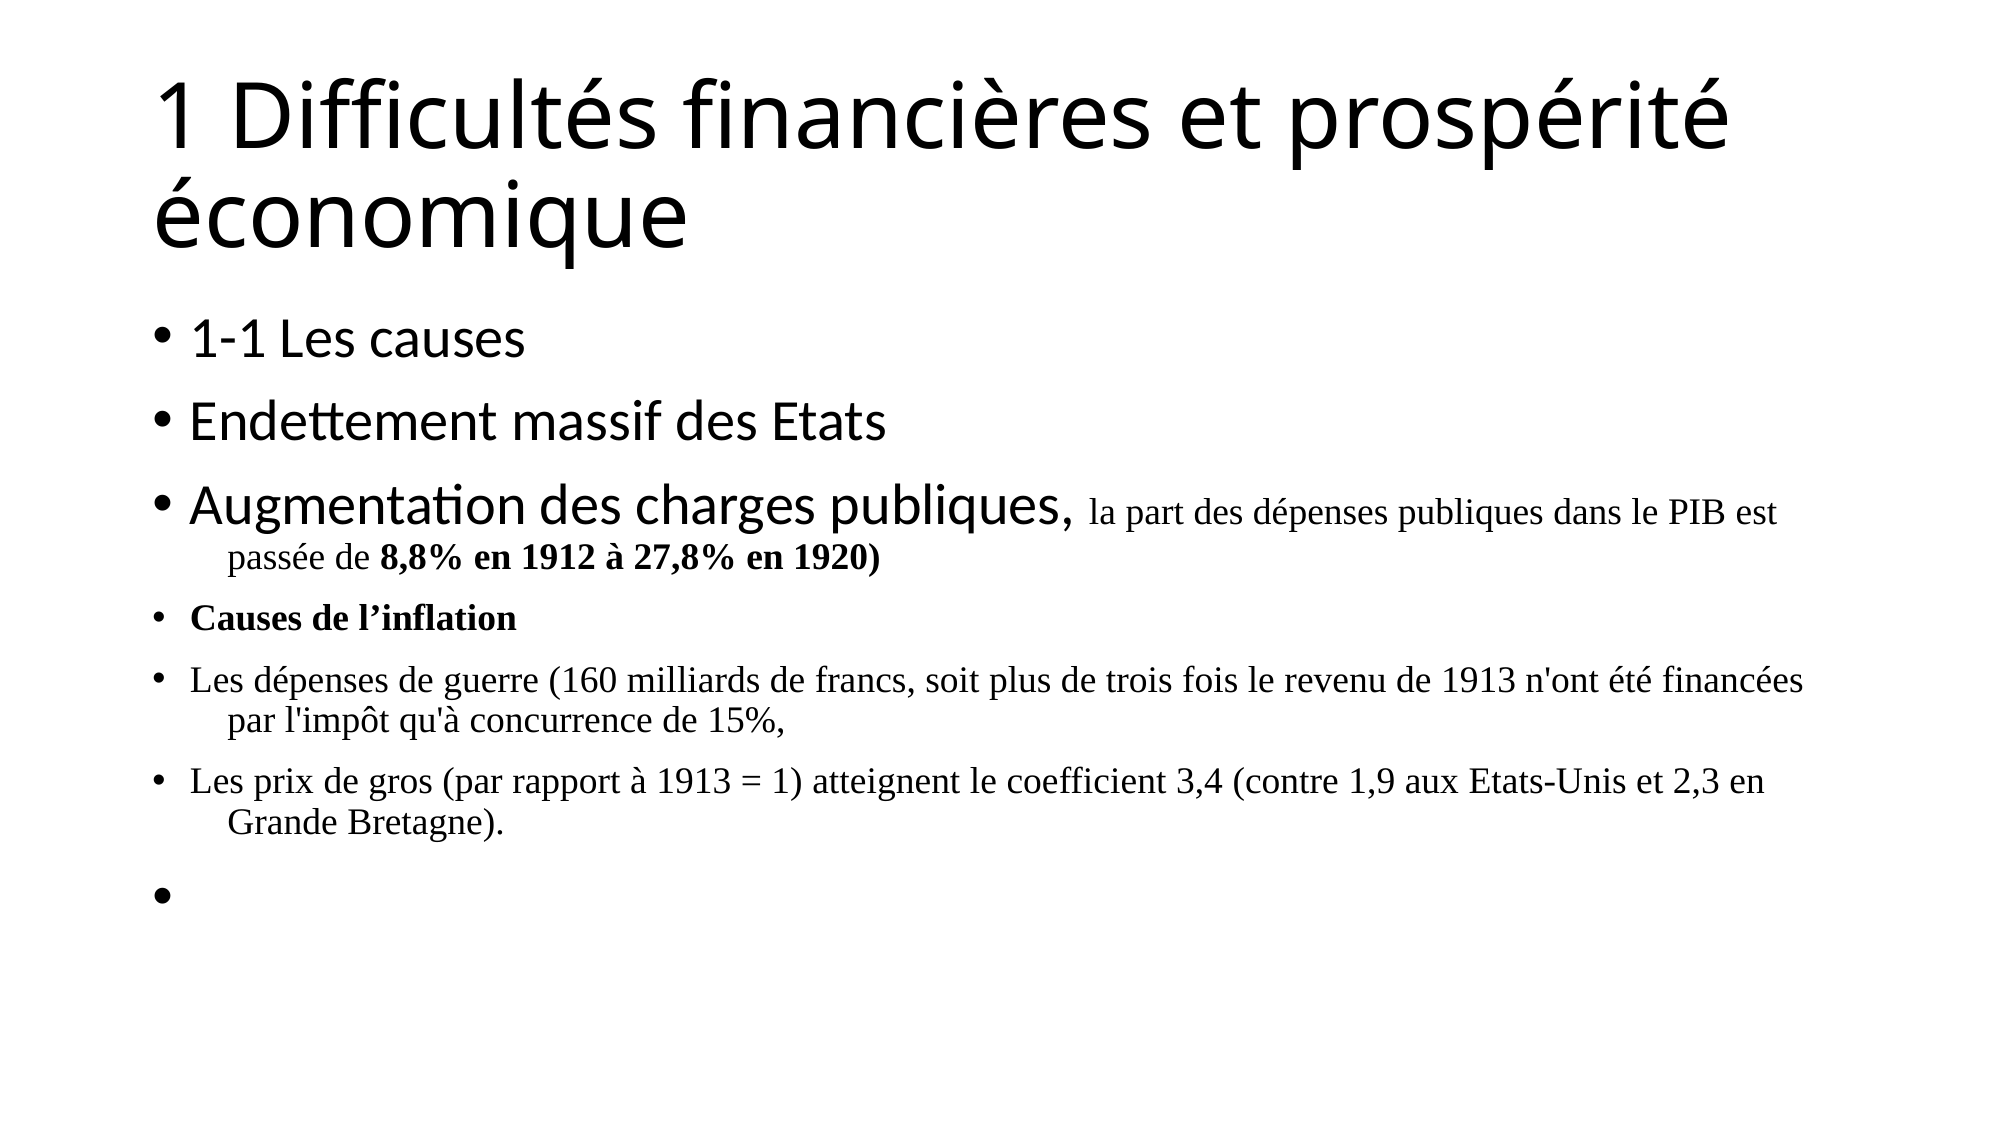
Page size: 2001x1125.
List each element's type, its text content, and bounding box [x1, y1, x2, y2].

title 1 Difficultés financières et prospérité économique [137, 59, 1863, 278]
list 1-1 Les causes Endettement massif des Etats Augmentation des charges publiques, la part des dépenses publiques dans le PIB est passée de 8,8% en 1912 à 27,8% en 1920) Causes de l’inflation Les dépenses de guerre (160 milliards de francs, soit plus de trois fois le revenu de 1913 n'ont été financées par l'impôt qu'à concurrence de 15%, Les prix de gros (par rapport à 1913 = 1) atteignent le coefficient 3,4 (contre 1,9 aux Etats-Unis et 2,3 en Grande Bretagne). [137, 299, 1863, 1014]
